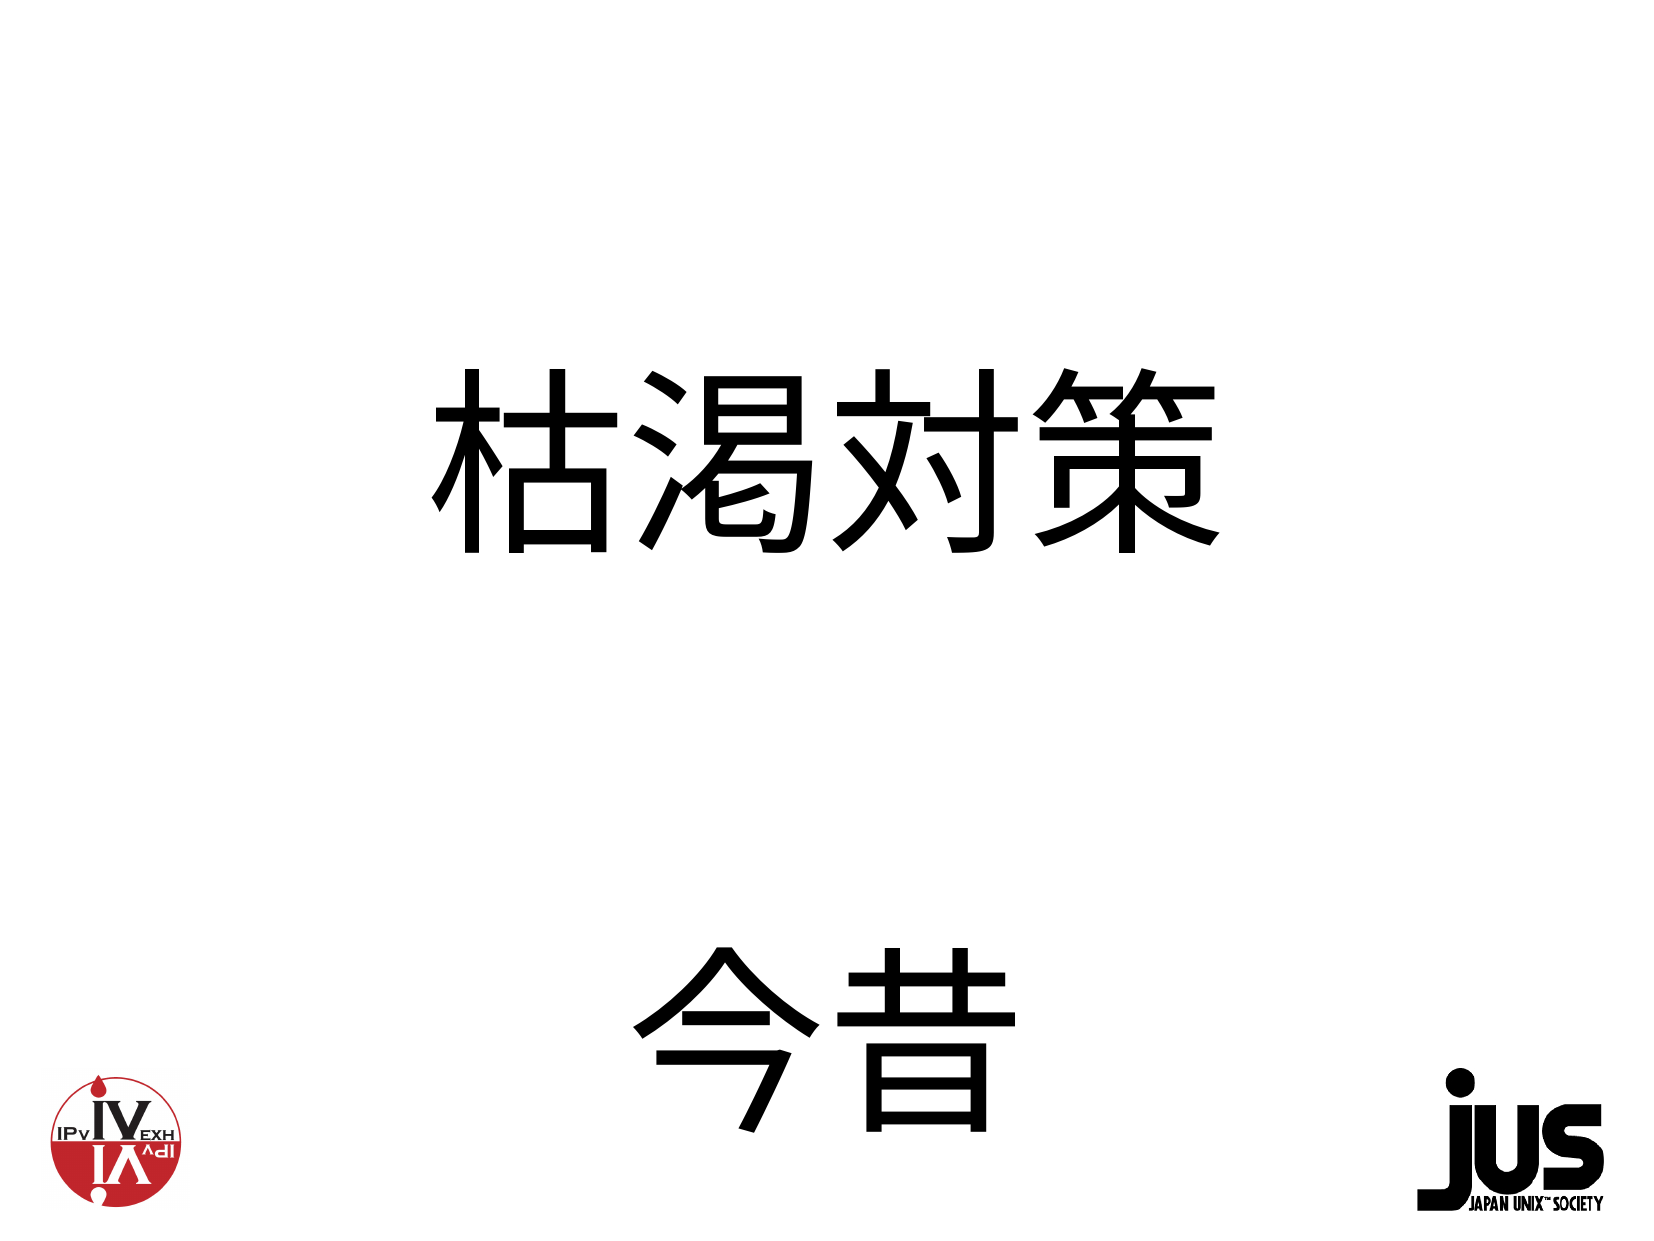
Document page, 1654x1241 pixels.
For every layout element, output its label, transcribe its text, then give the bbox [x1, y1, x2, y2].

subtitle 枯渇対策 今昔 [82, 88, 1571, 1102]
picture [1417, 1068, 1604, 1211]
picture [41, 1068, 190, 1210]
